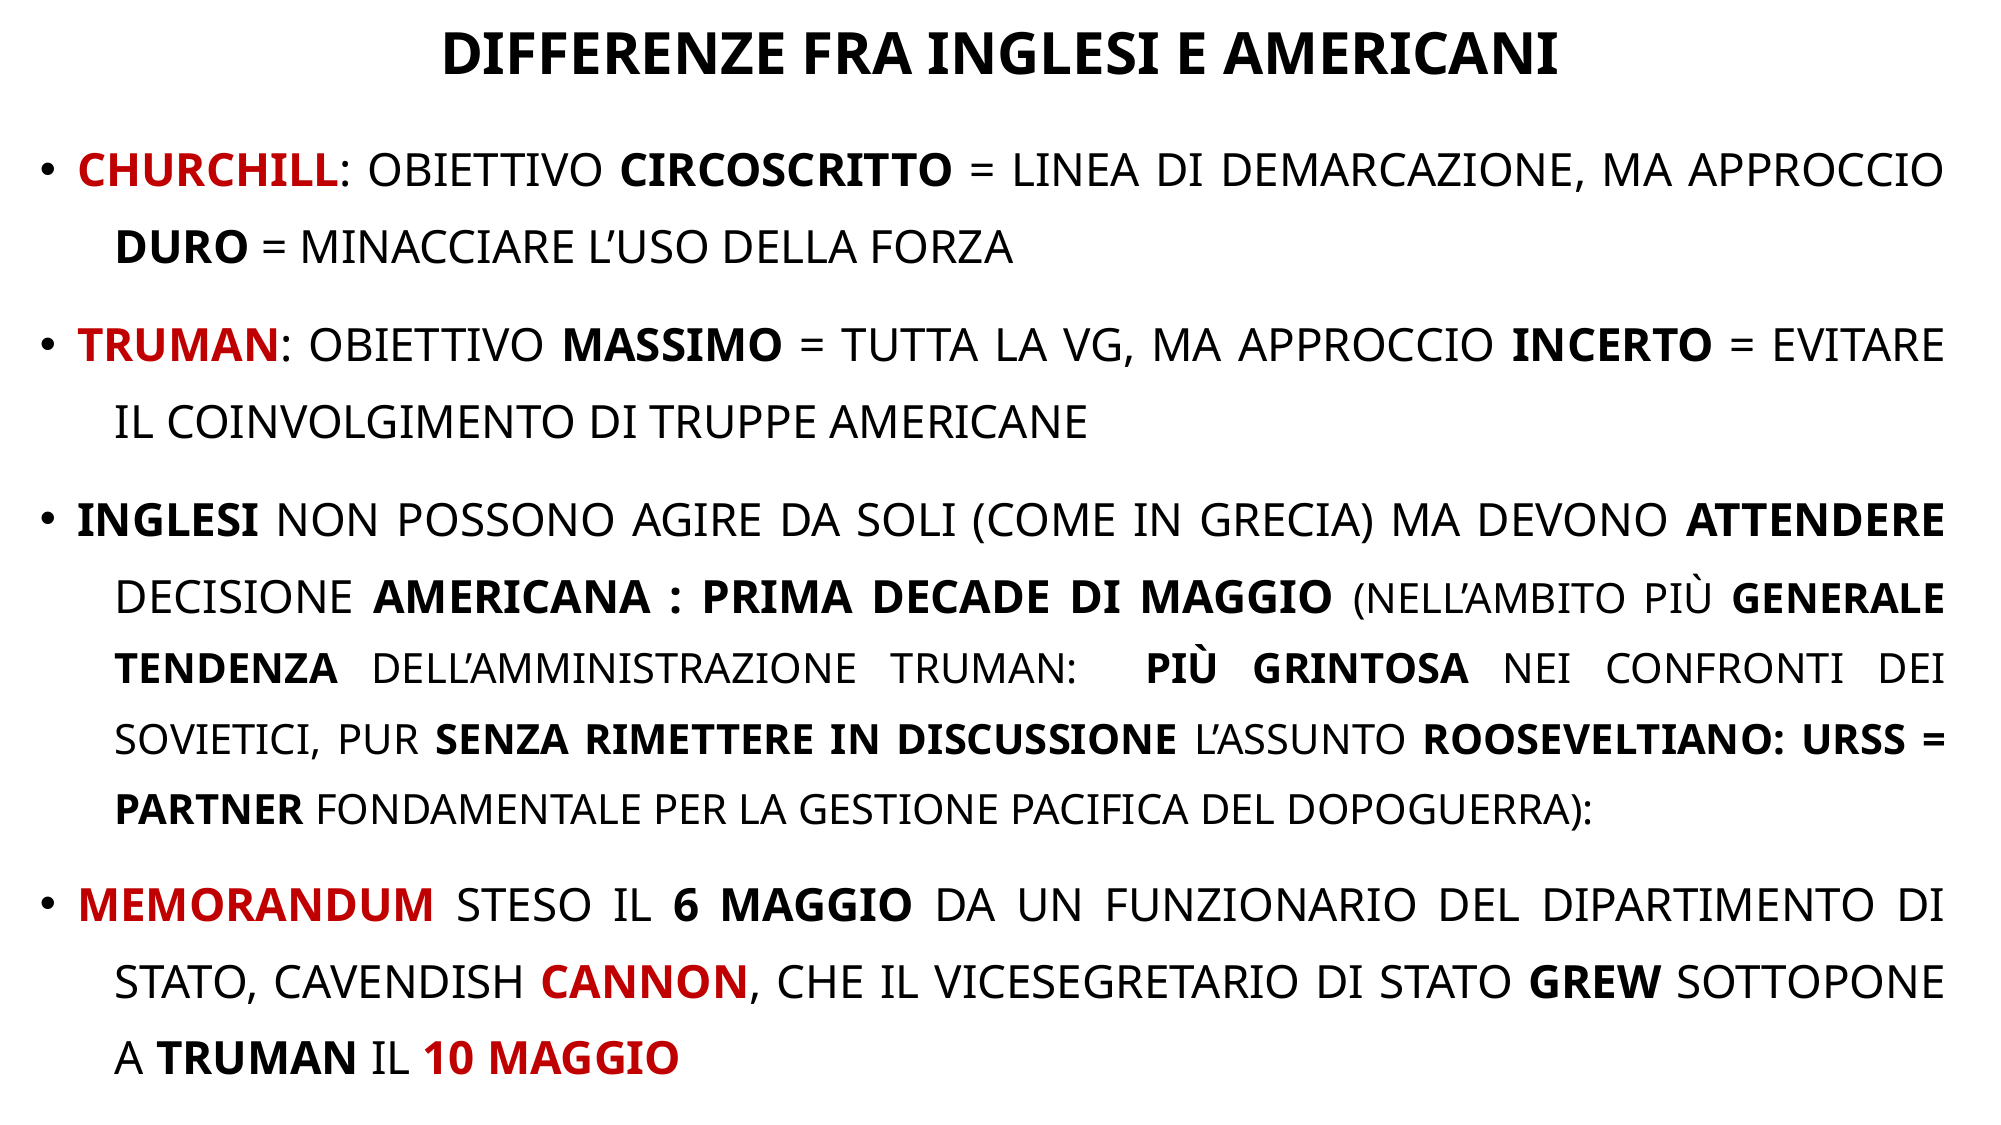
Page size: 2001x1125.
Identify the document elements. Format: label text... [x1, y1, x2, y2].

title DIFFERENZE FRA INGLESI E AMERICANI [137, 0, 1863, 111]
list CHURCHILL: OBIETTIVO CIRCOSCRITTO = LINEA DI DEMARCAZIONE, MA APPROCCIO DURO = MINACCIARE L’USO DELLA FORZA TRUMAN: OBIETTIVO MASSIMO = TUTTA LA VG, MA APPROCCIO INCERTO = EVITARE IL COINVOLGIMENTO DI TRUPPE AMERICANE INGLESI NON POSSONO AGIRE DA SOLI (COME IN GRECIA) MA DEVONO ATTENDERE DECISIONE AMERICANA : PRIMA DECADE DI MAGGIO (NELL’AMBITO PIÙ GENERALE TENDENZA DELL’AMMINISTRAZIONE TRUMAN: PIÙ GRINTOSA NEI CONFRONTI DEI SOVIETICI, PUR SENZA RIMETTERE IN DISCUSSIONE L’ASSUNTO ROOSEVELTIANO: URSS = PARTNER FONDAMENTALE PER LA GESTIONE PACIFICA DEL DOPOGUERRA): MEMORANDUM STESO IL 6 MAGGIO DA UN FUNZIONARIO DEL DIPARTIMENTO DI STATO, CAVENDISH CANNON, CHE IL VICESEGRETARIO DI STATO GREW SOTTOPONE A TRUMAN IL 10 MAGGIO [24, 111, 1961, 1125]
